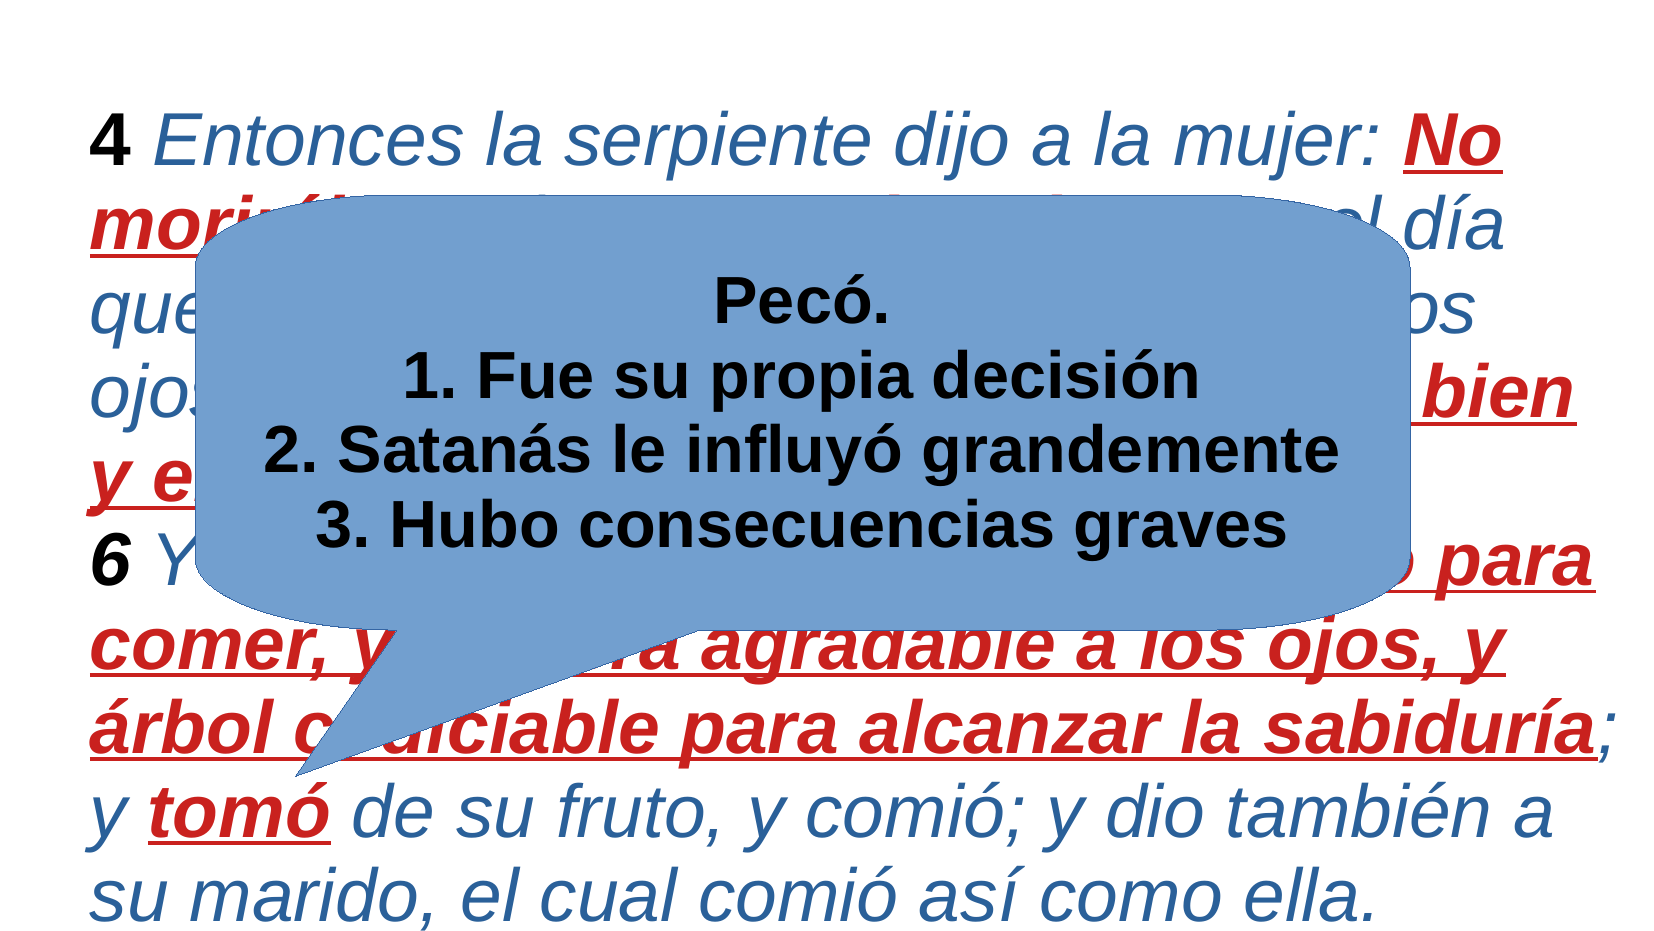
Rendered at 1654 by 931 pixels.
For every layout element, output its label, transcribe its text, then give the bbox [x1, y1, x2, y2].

text_box Pecó. 1. Fue su propia decisión 2. Satanás le influyó grandemente 3. Hubo consecuencias graves [195, 195, 1411, 777]
text_box 4 Entonces la serpiente dijo a la mujer: No moriréis; 5 sino que sabe Dios que el día que comáis de él, serán abiertos vuestros ojos, y seréis como Dios, sabiendo el bien y el mal. 6 Y vio la mujer que el árbol era bueno para comer, y que era agradable a los ojos, y árbol codiciable para alcanzar la sabiduría; y tomó de su fruto, y comió; y dio también a su marido, el cual comió así como ella. [75, 90, 1636, 931]
